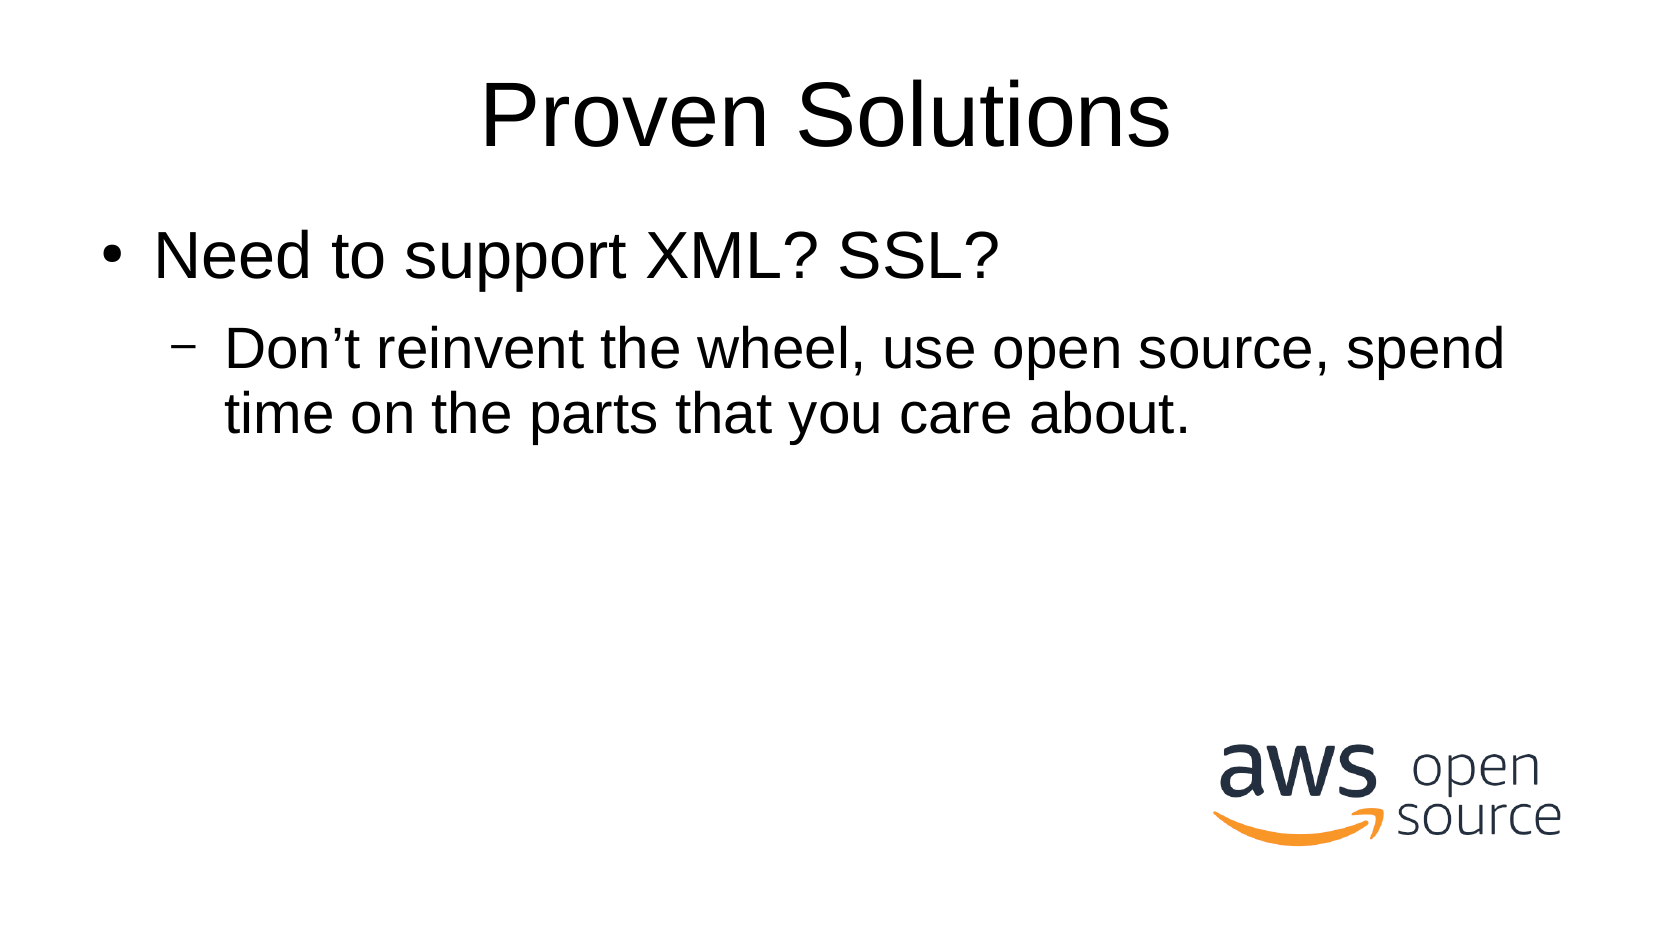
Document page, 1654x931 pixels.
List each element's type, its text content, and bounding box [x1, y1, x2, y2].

title Proven Solutions [82, 37, 1571, 193]
picture [1206, 758, 1571, 900]
list Need to support XML? SSL? Don’t reinvent the wheel, use open source, spend time on the parts that you care about. [82, 217, 1571, 758]
